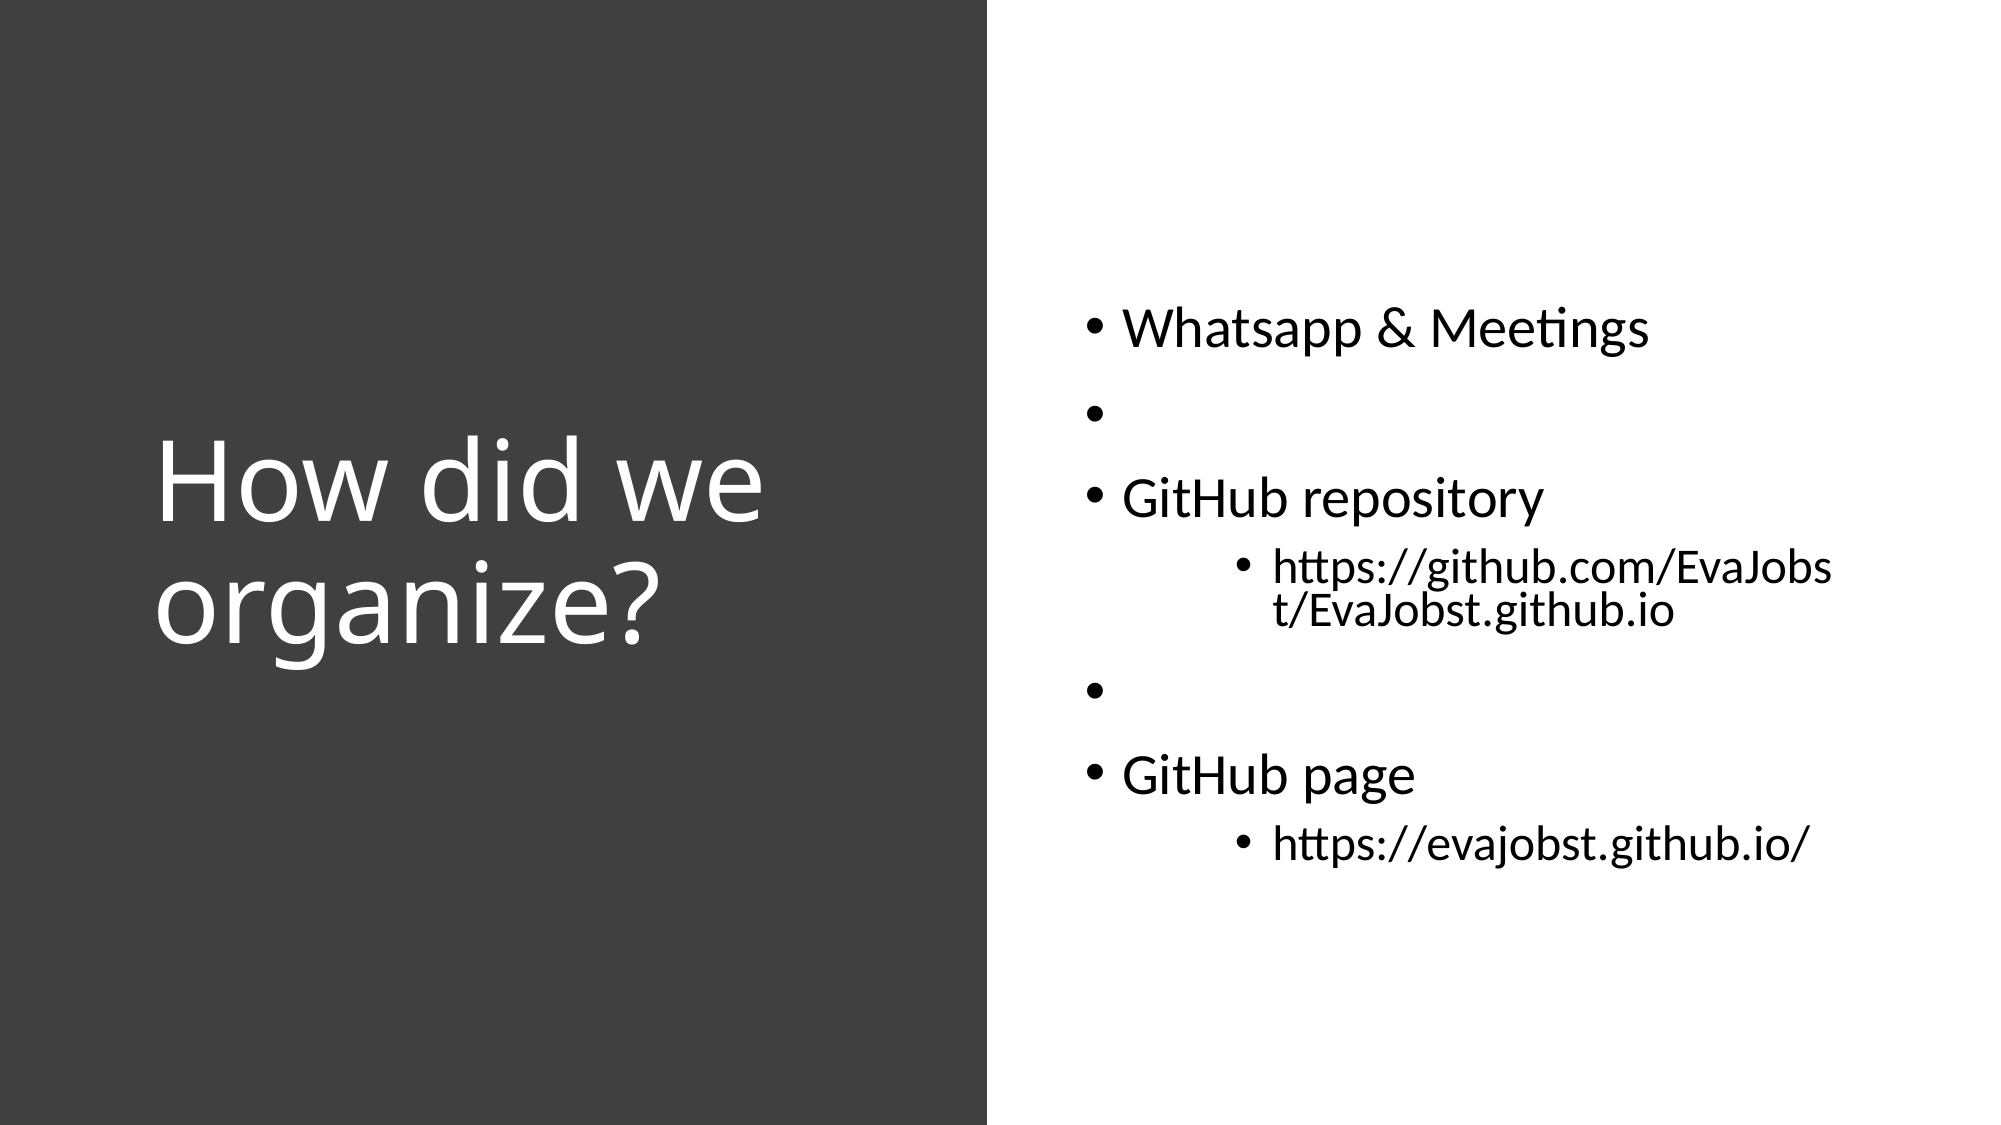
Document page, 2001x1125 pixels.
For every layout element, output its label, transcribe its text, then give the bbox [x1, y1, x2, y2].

title How did we organize? [137, 101, 925, 991]
list Whatsapp & Meetings GitHub repository https://github.com/EvaJobst/EvaJobst.github.io GitHub page https://evajobst.github.io/ [1069, 118, 1863, 1007]
text_box [0, 0, 987, 1125]
